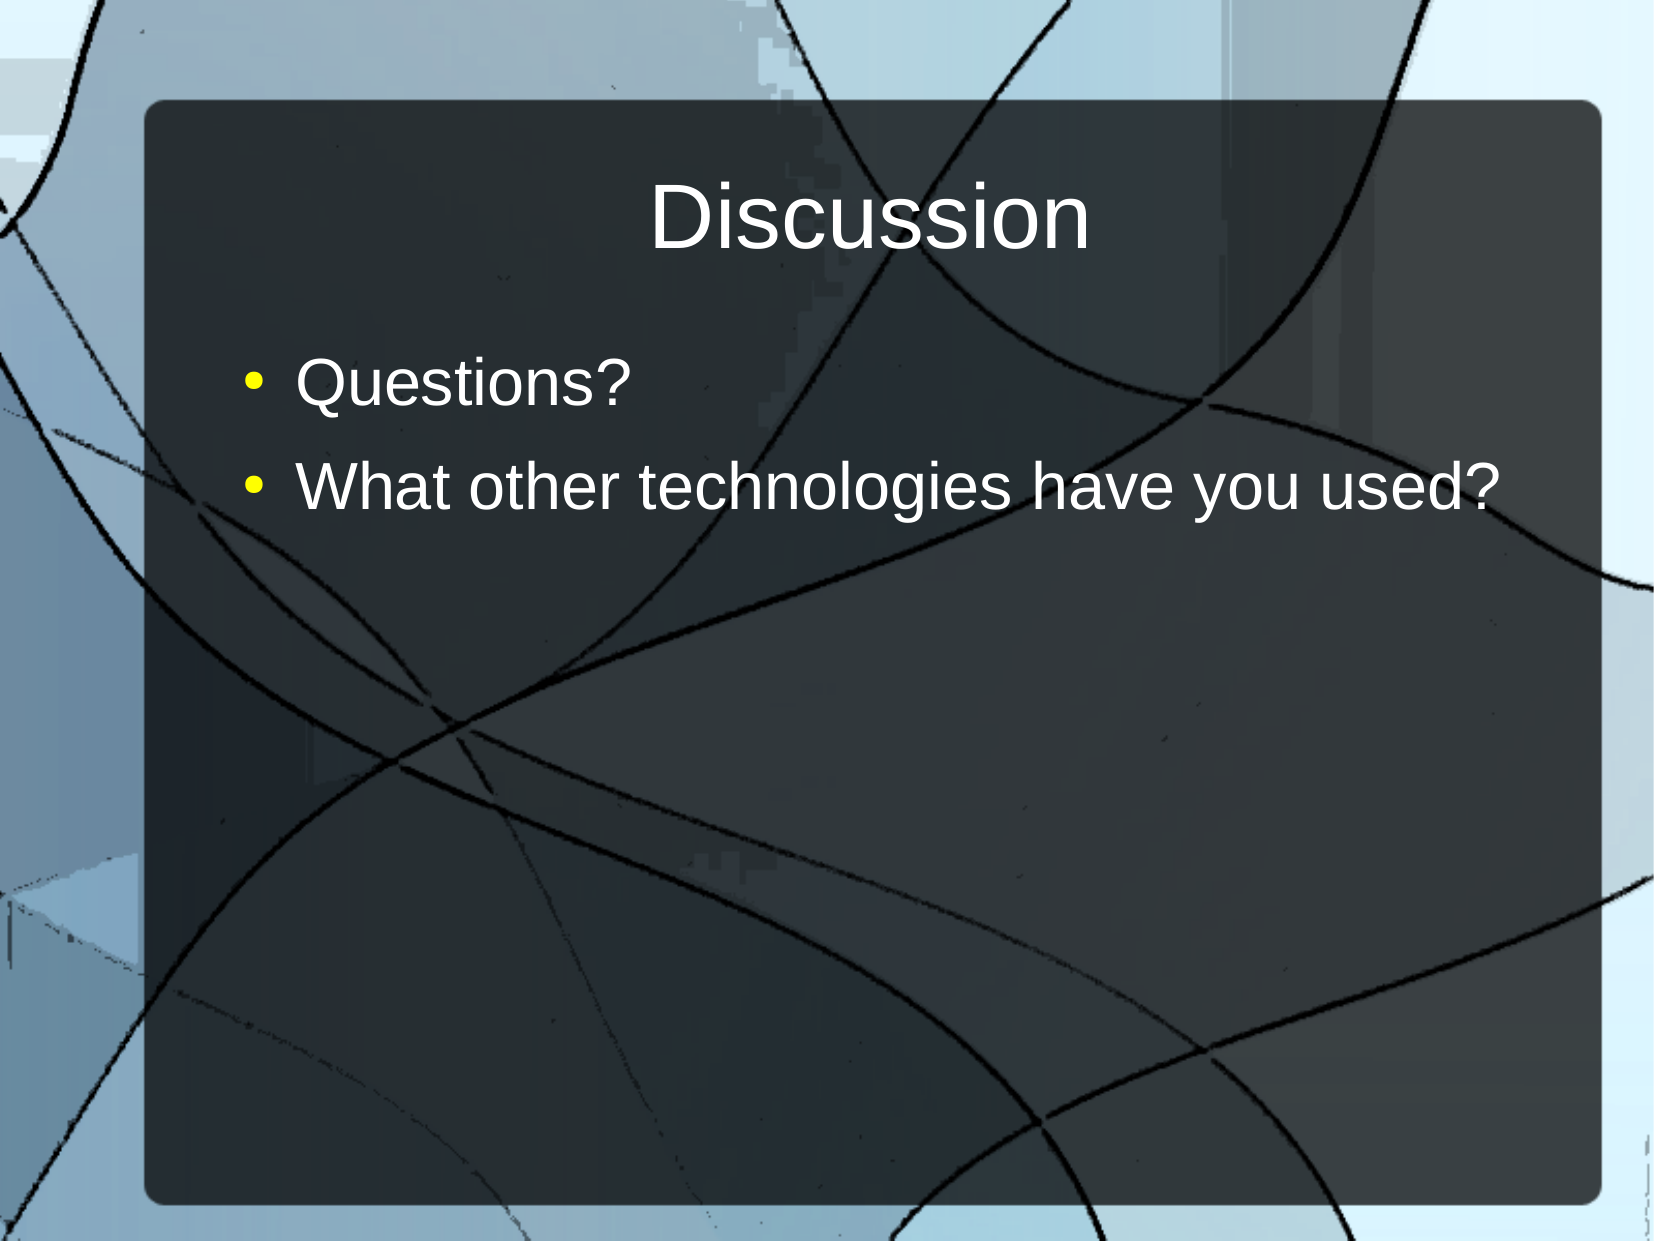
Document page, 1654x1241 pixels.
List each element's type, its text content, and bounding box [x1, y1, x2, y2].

picture [0, 0, 1654, 1241]
list Questions? What other technologies have you used? [206, 345, 1571, 1195]
title Discussion [159, 108, 1583, 325]
